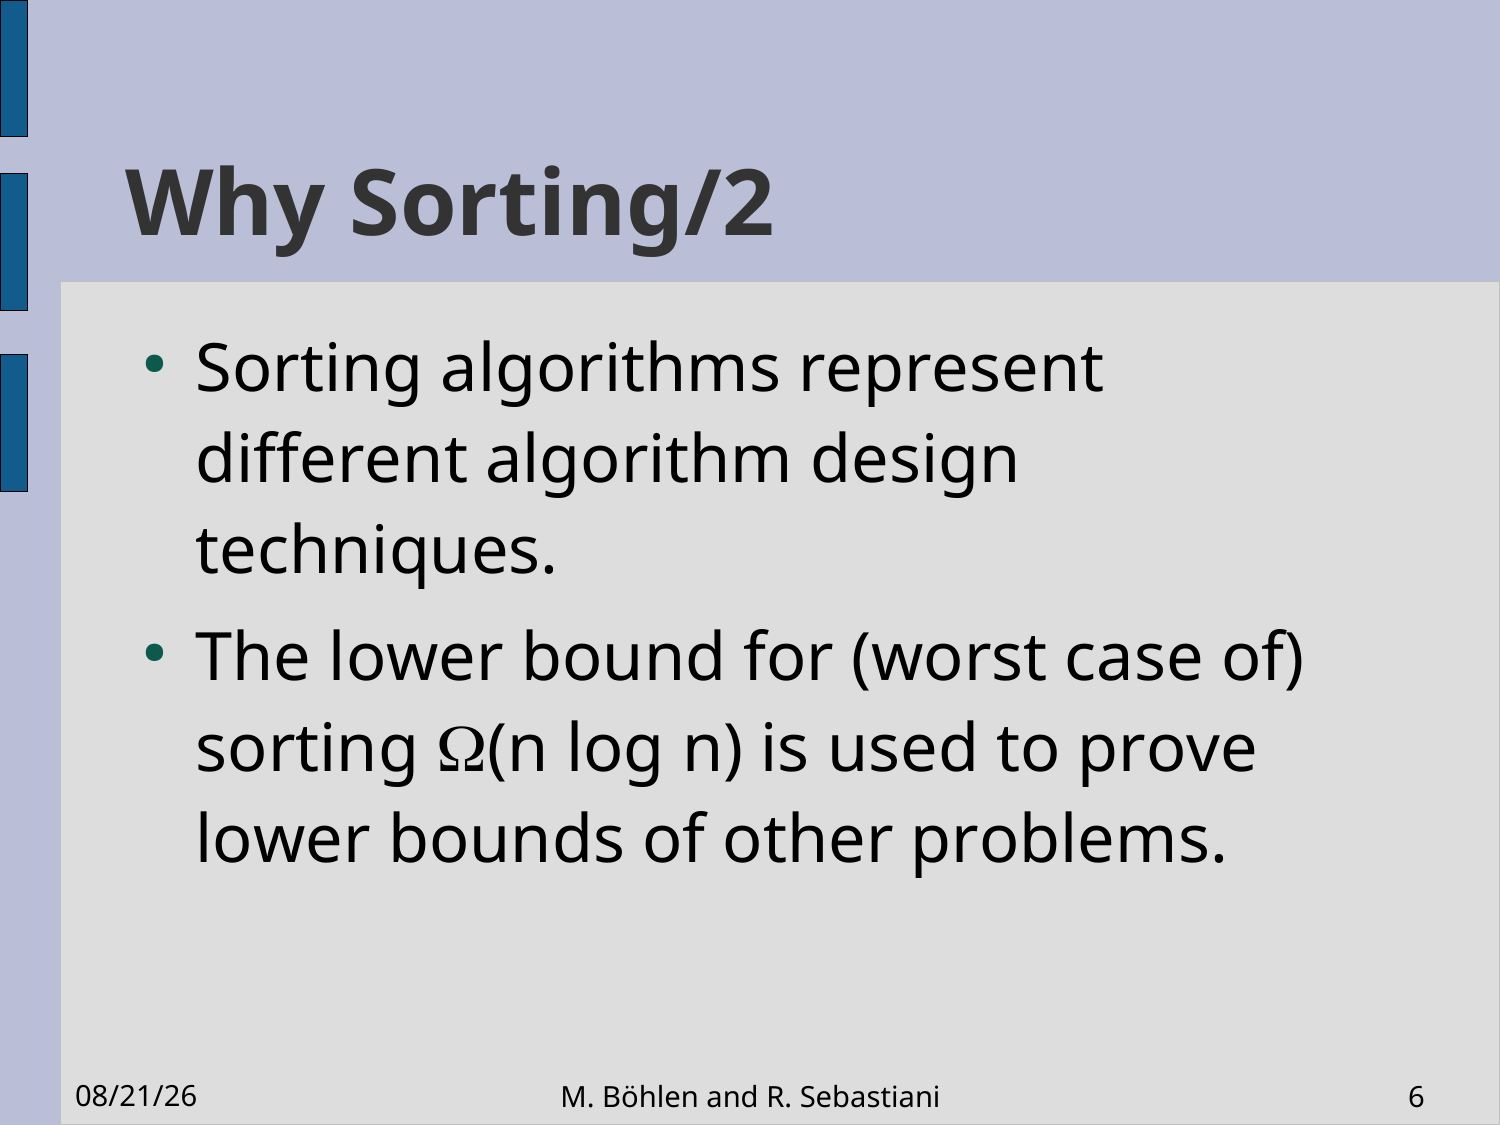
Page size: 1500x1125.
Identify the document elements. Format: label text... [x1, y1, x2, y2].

title Why Sorting/2 [110, 67, 1392, 271]
list Sorting algorithms represent different algorithm design techniques. The lower bound for (worst case of) sorting (n log n) is used to prove lower bounds of other problems. [110, 312, 1392, 1037]
